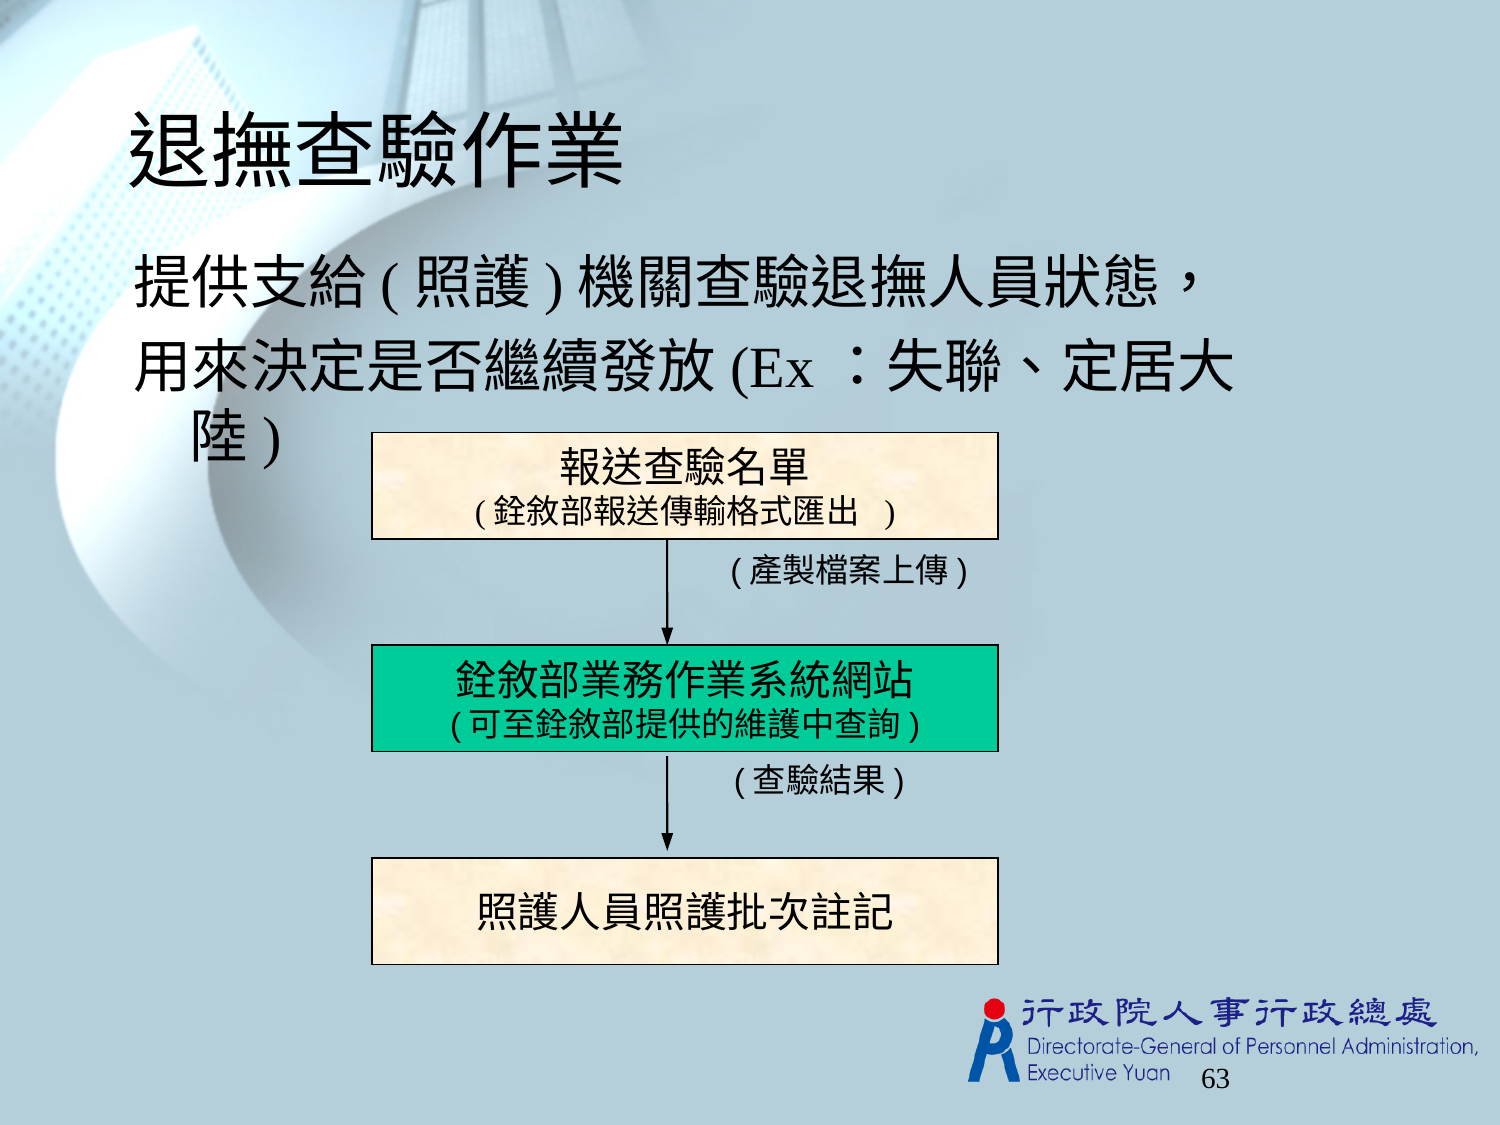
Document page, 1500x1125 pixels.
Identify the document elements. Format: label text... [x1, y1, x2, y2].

text_box 照護人員照護批次註記 [372, 858, 998, 964]
text_box 銓敘部業務作業系統網站 (可至銓敘部提供的維護中查詢) [372, 645, 998, 751]
text_box 報送查驗名單 (銓敘部報送傳輸格式匯出 ) [372, 433, 998, 539]
title 退撫查驗作業 [112, 54, 1388, 243]
text_box (查驗結果) [726, 751, 913, 807]
text_box (產製檔案上傳) [722, 542, 976, 598]
list 提供支給(照護)機關查驗退撫人員狀態， 用來決定是否繼續發放(Ex：失聯、定居大陸) [62, 237, 1338, 913]
text_box [1185, 1058, 1499, 1125]
